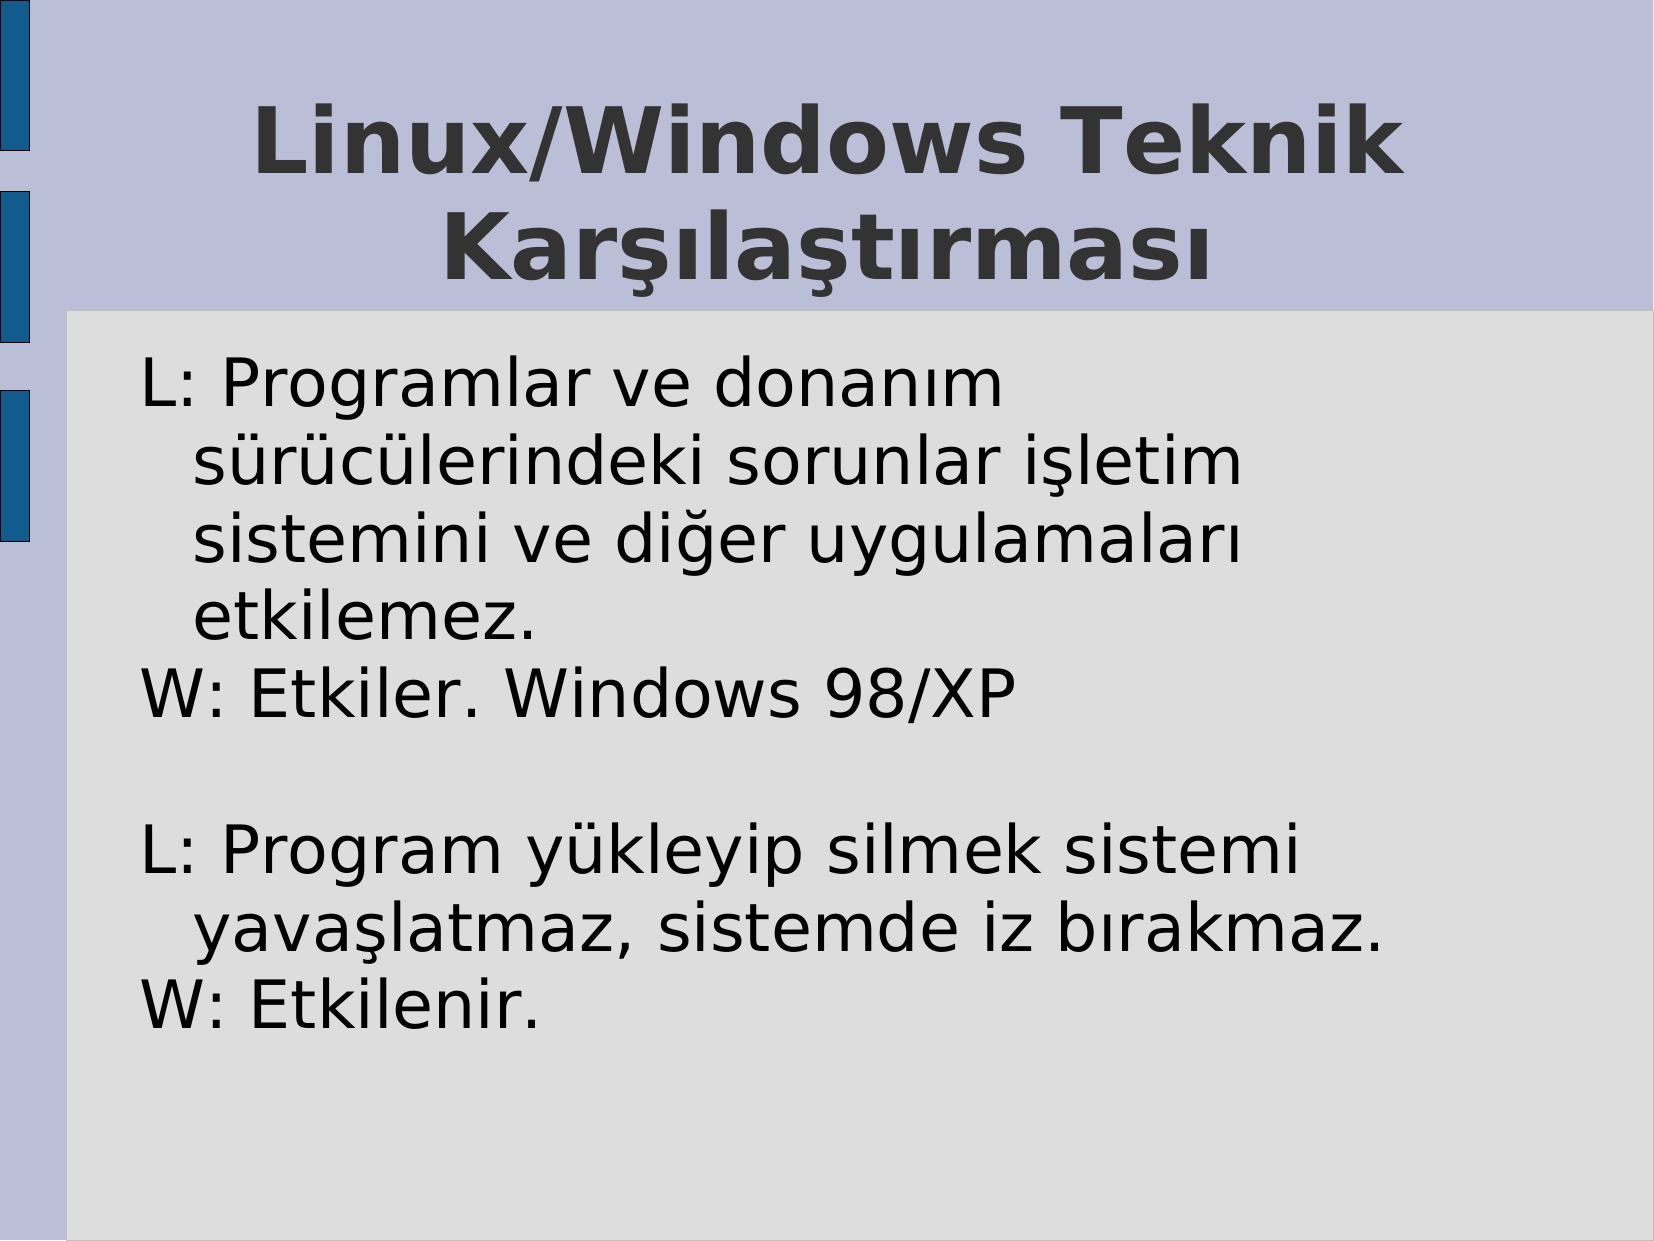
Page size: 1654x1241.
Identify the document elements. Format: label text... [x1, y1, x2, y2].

list L: Programlar ve donanım sürücülerindeki sorunlar işletim sistemini ve diğer uygulamaları etkilemez. W: Etkiler. Windows 98/XP L: Program yükleyip silmek sistemi yavaşlatmaz, sistemde iz bırakmaz. W: Etkilenir. [121, 344, 1534, 1127]
title Linux/Windows Teknik Karşılaştırması [121, 87, 1534, 302]
